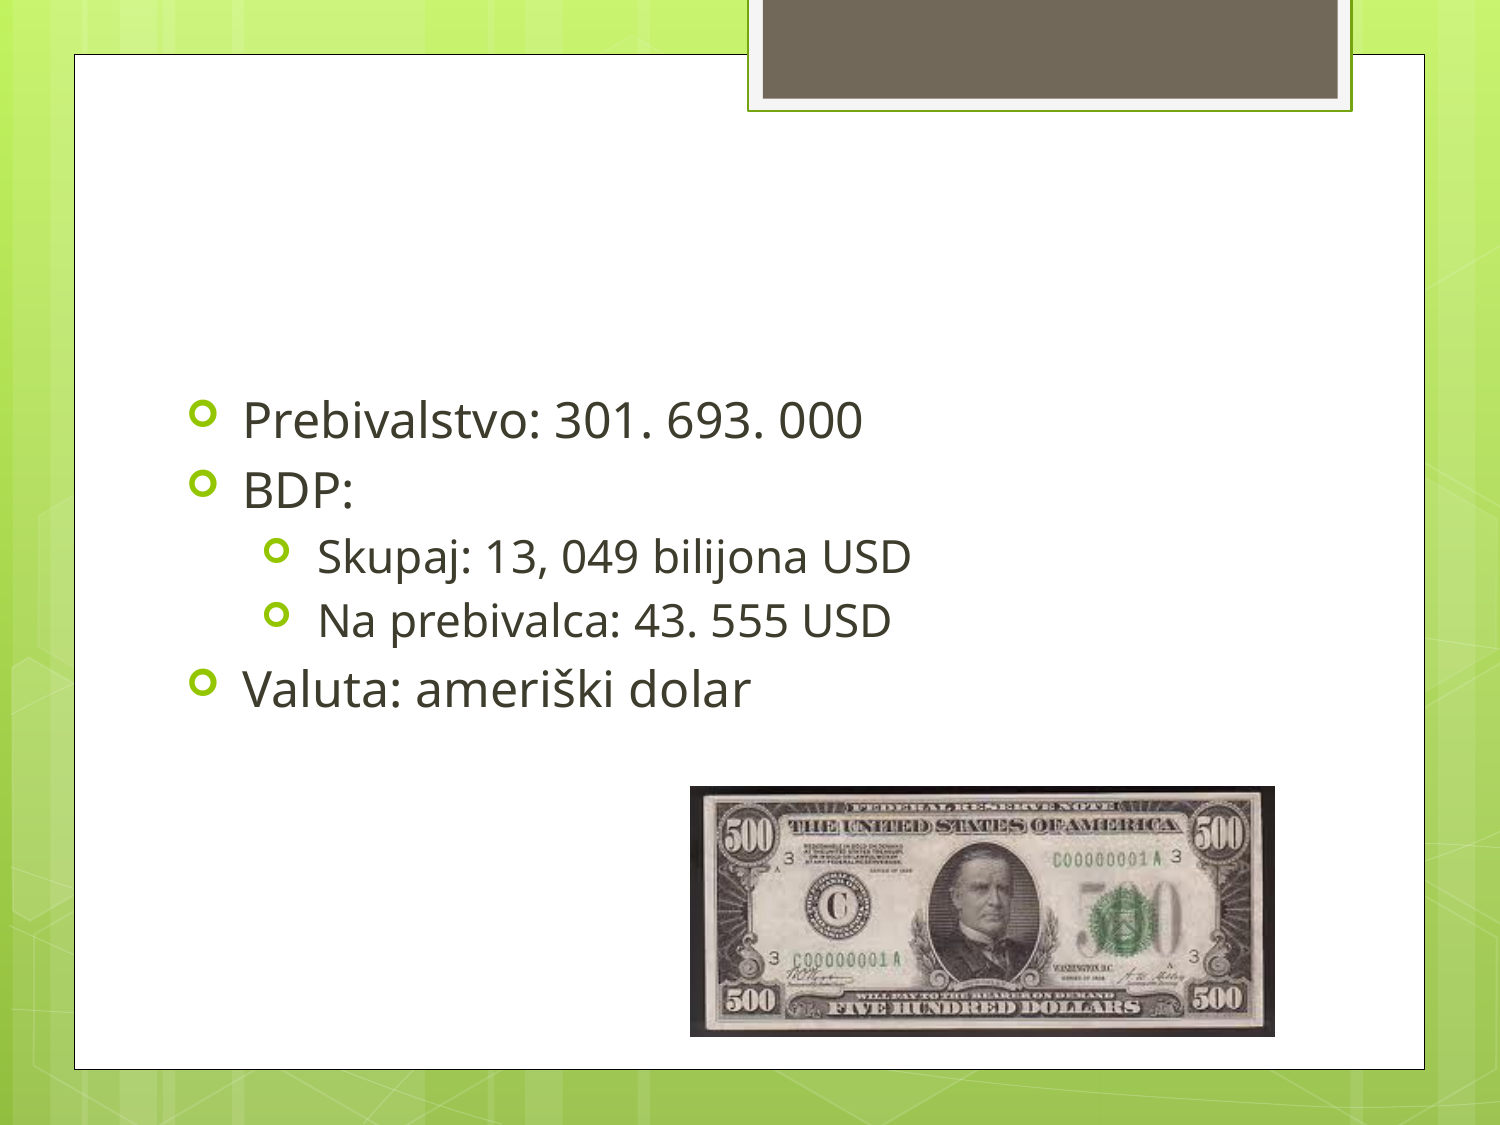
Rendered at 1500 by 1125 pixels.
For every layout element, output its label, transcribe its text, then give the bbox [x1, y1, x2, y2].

list Prebivalstvo: 301. 693. 000 BDP: Skupaj: 13, 049 bilijona USD Na prebivalca: 43. 555 USD Valuta: ameriški dolar [171, 381, 1283, 957]
picture [690, 786, 1275, 1037]
